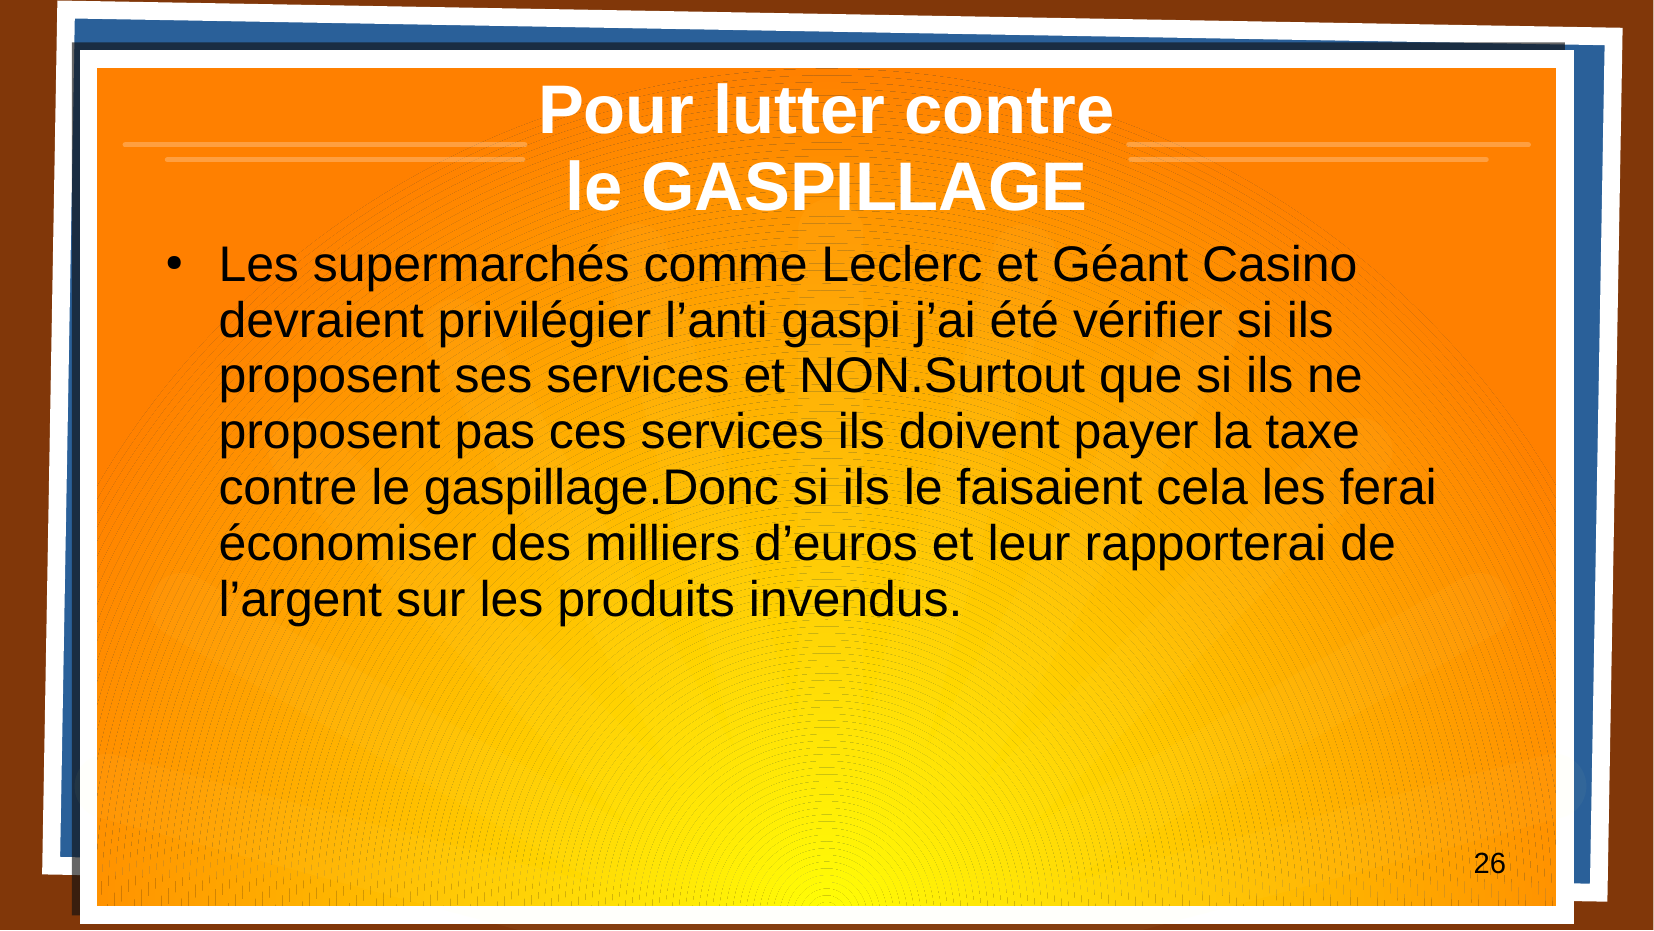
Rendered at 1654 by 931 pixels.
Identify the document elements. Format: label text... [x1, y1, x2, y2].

title Pour lutter contre le GASPILLAGE [531, 70, 1123, 225]
list Les supermarchés comme Leclerc et Géant Casino devraient privilégier l’anti gaspi j’ai été vérifier si ils proposent ses services et NON.Surtout que si ils ne proposent pas ces services ils doivent payer la taxe contre le gaspillage.Donc si ils le faisaient cela les ferai économiser des milliers d’euros et leur rapporterai de l’argent sur les produits invendus. [147, 236, 1506, 827]
